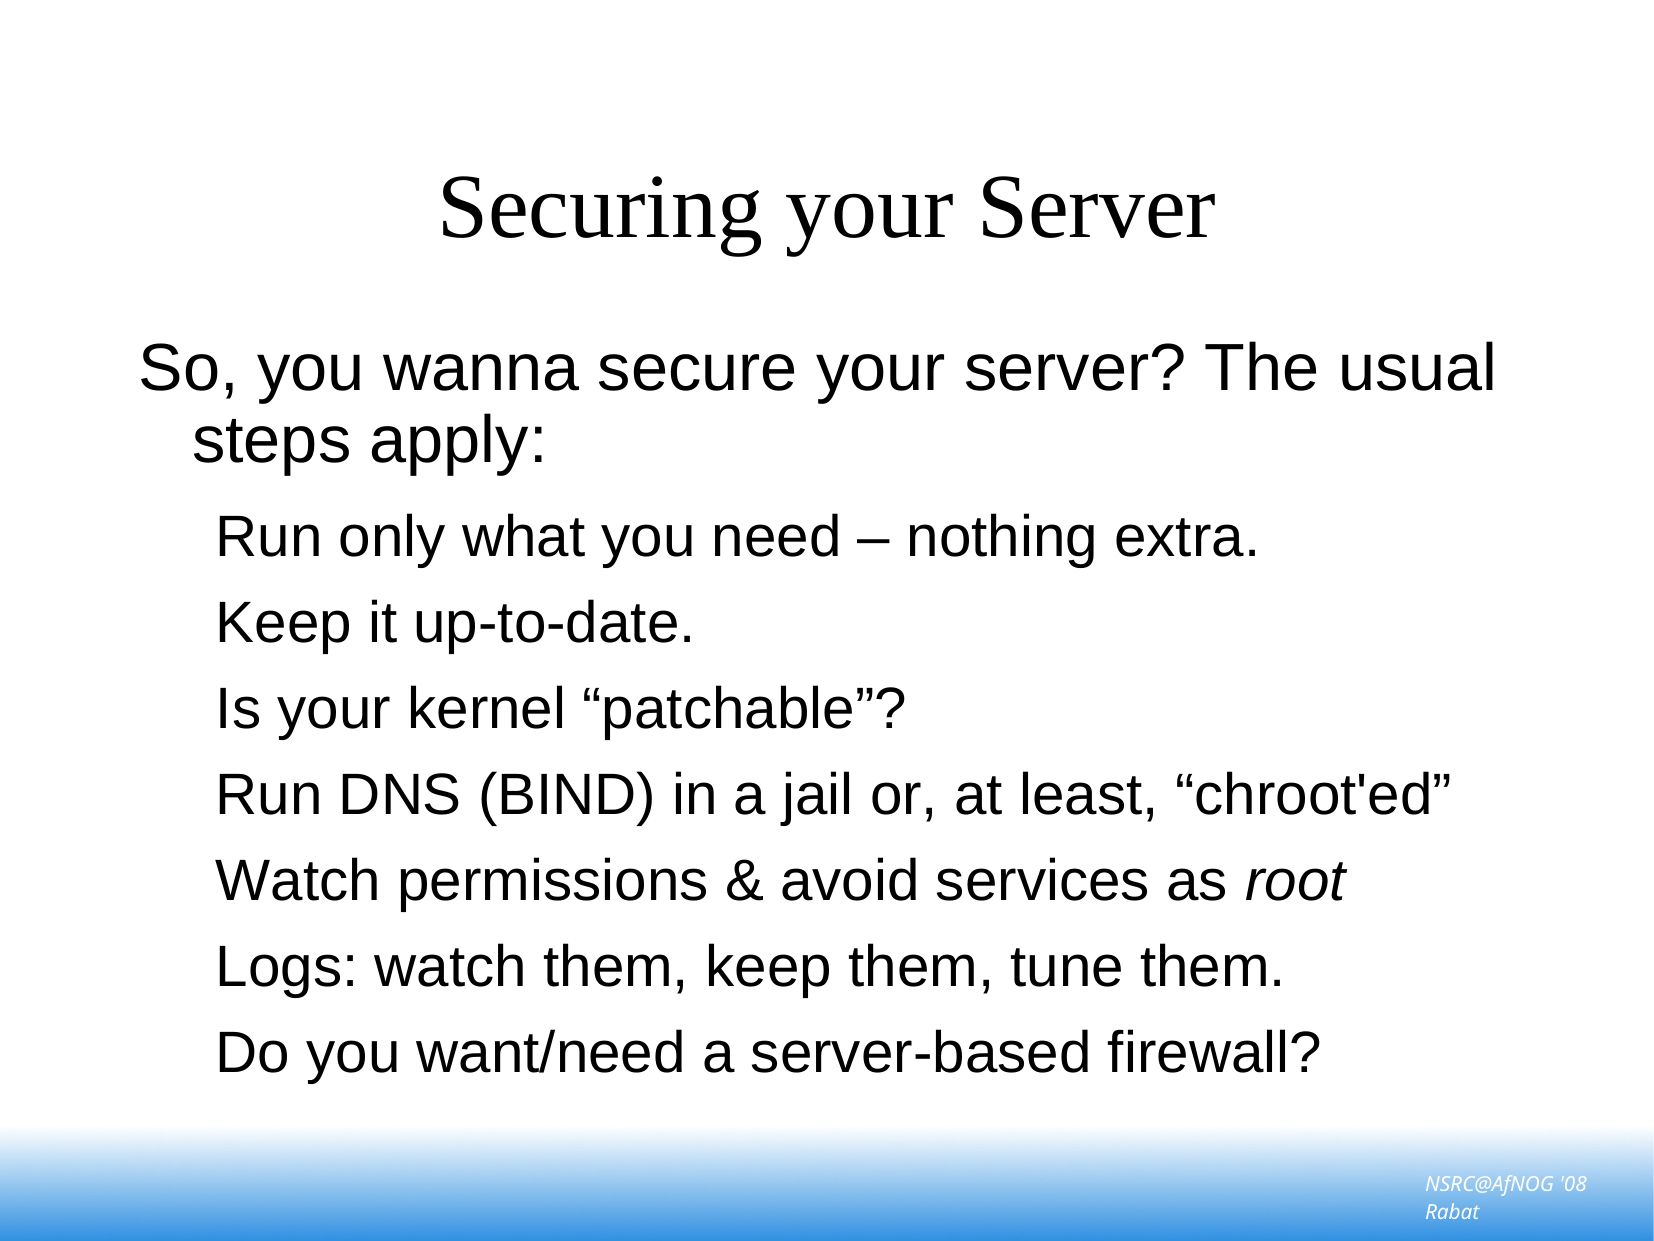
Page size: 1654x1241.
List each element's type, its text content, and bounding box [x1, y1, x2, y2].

title Securing your Server [121, 102, 1534, 310]
list So, you wanna secure your server? The usual steps apply: Run only what you need – nothing extra. Keep it up-to-date. Is your kernel “patchable”? Run DNS (BIND) in a jail or, at least, “chroot'ed” Watch permissions & avoid services as root Logs: watch them, keep them, tune them. Do you want/need a server-based firewall? [121, 332, 1534, 1115]
picture [0, 1124, 1654, 1241]
